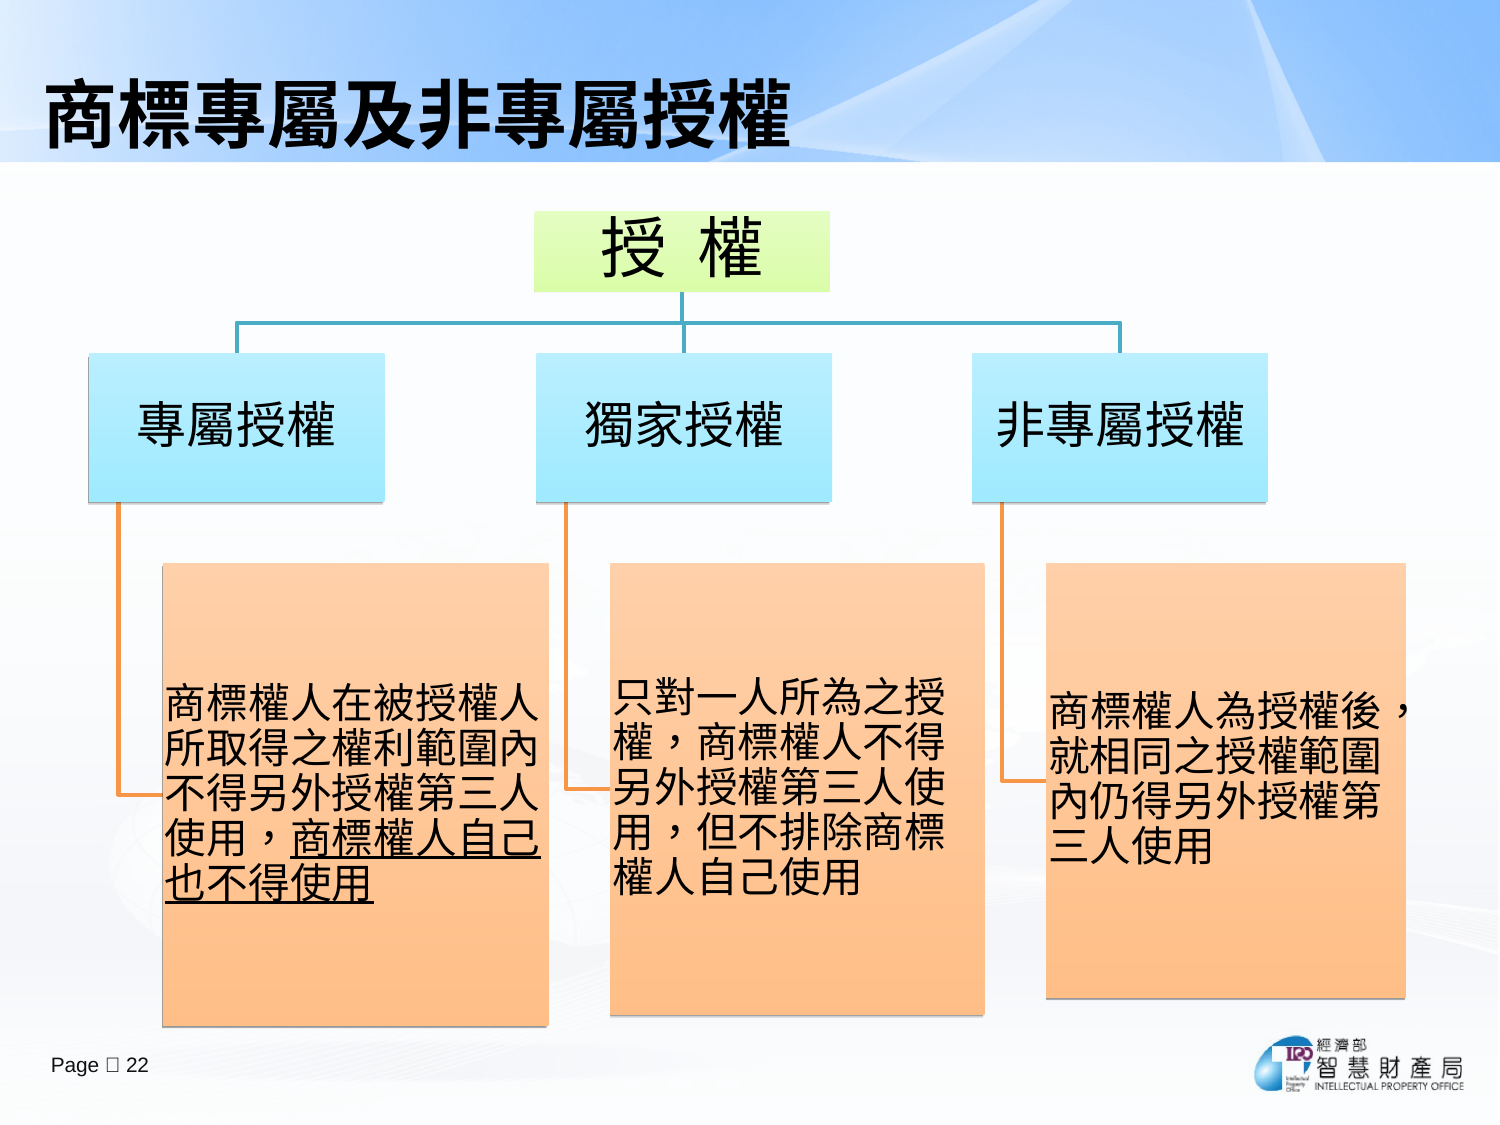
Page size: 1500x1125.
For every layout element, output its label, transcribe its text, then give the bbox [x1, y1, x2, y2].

text_box 授 權 [534, 211, 830, 292]
text_box 商標權人在被授權人所取得之權利範圍內不得另外授權第三人使用，商標權人自己也不得使用 [162, 563, 549, 1026]
text_box 商標權人為授權後，就相同之授權範圍內仍得另外授權第三人使用 [1046, 563, 1406, 998]
text_box 獨家授權 [536, 353, 833, 502]
text_box 專屬授權 [88, 353, 385, 502]
text_box 非專屬授權 [972, 353, 1268, 502]
title 商標專屬及非專屬授權 [42, 0, 1393, 144]
text_box 只對一人所為之授權，商標權人不得另外授權第三人使用，但不排除商標權人自己使用 [610, 563, 985, 1015]
